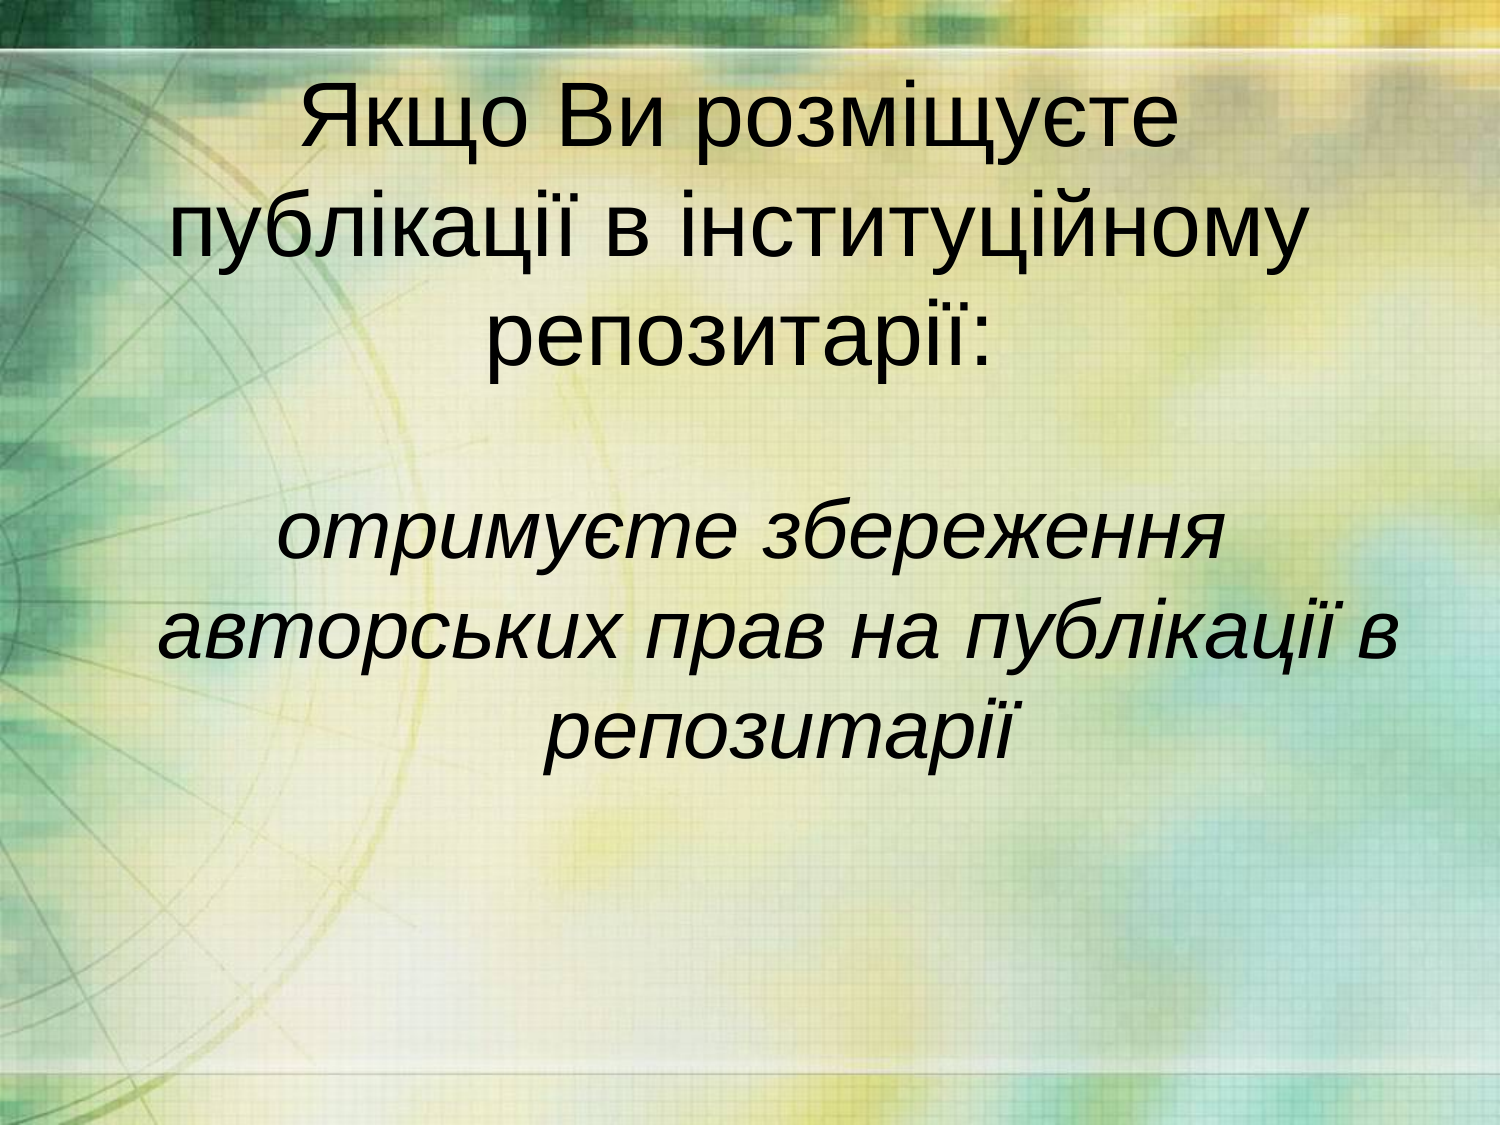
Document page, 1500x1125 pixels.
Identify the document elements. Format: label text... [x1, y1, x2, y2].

title Якщо Ви розміщуєте публікації в інституційному репозитарії: [64, 46, 1415, 392]
list отримуєте збереження авторських прав на публікації в репозитарії [76, 467, 1427, 965]
picture [0, 0, 1500, 1125]
